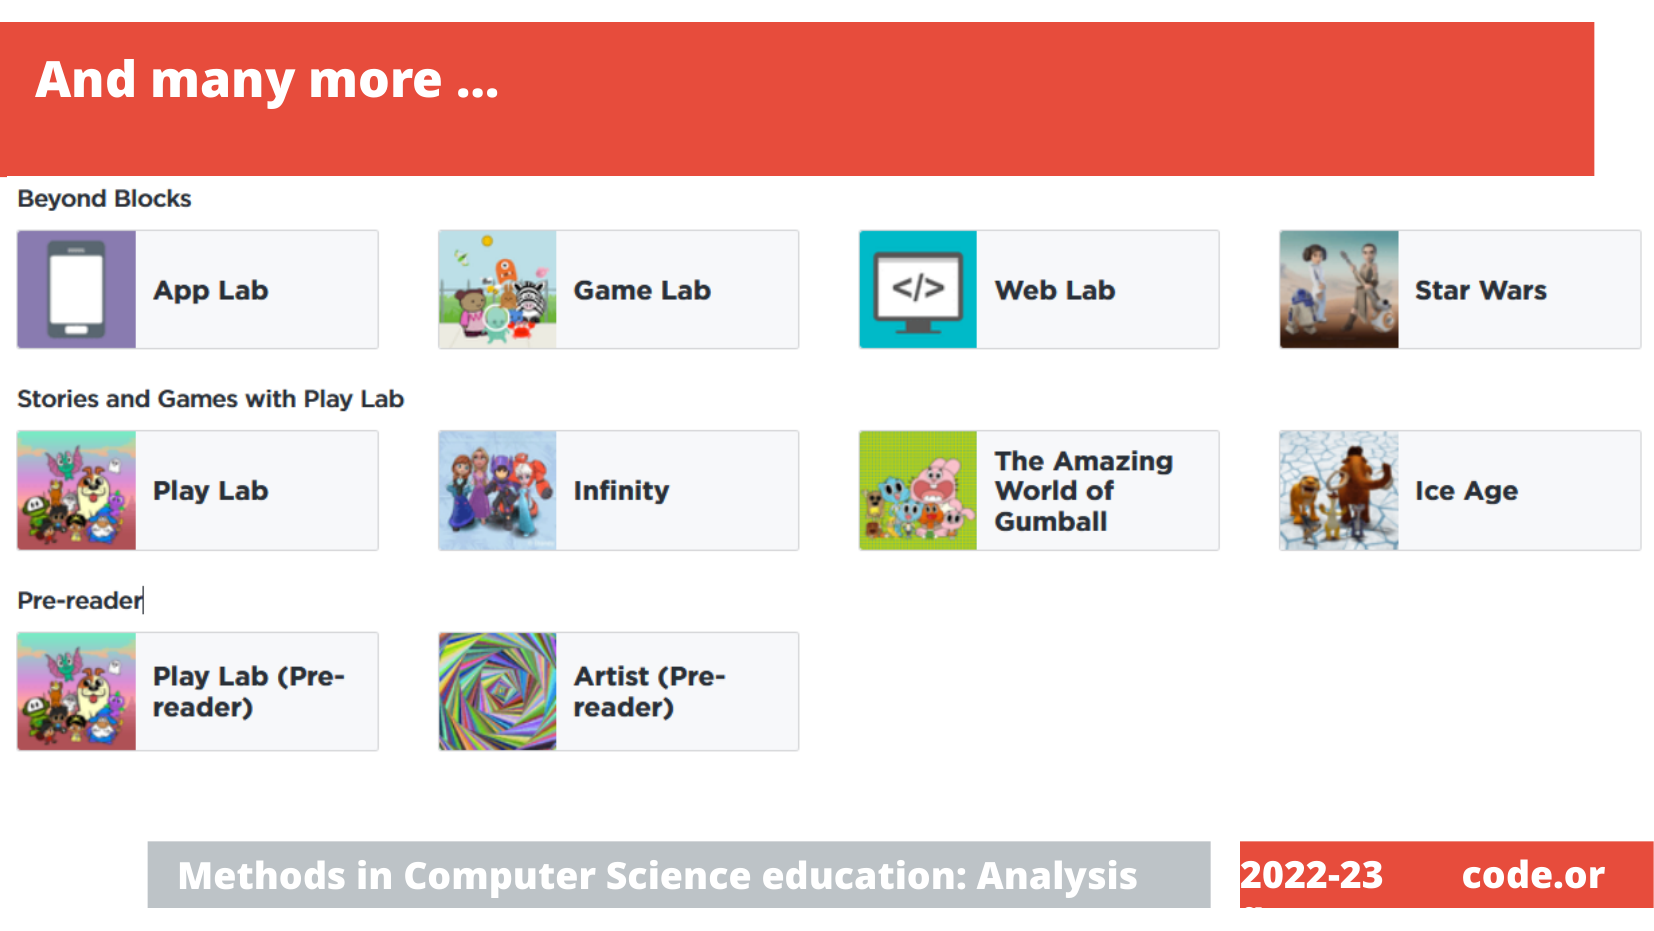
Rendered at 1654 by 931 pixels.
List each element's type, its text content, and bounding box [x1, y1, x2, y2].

picture [7, 176, 1654, 765]
title And many more … [35, 44, 1595, 156]
